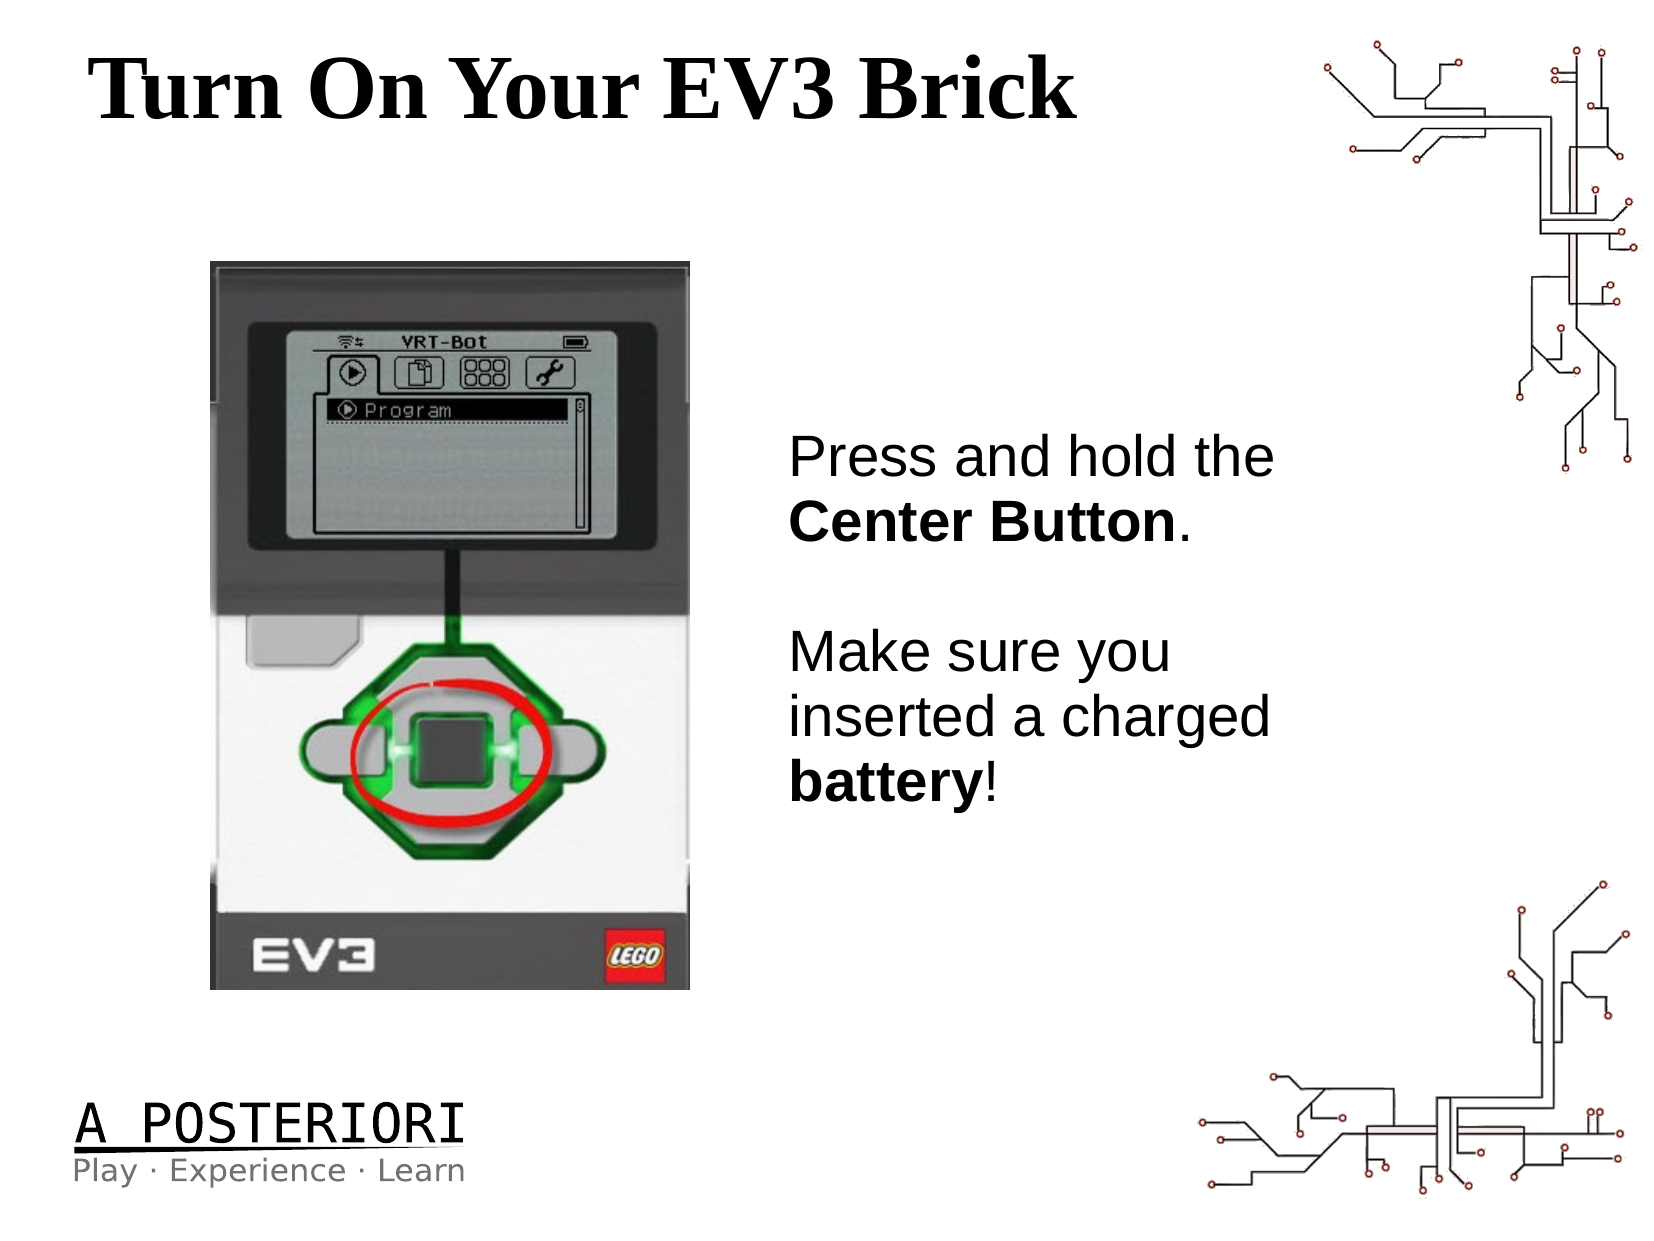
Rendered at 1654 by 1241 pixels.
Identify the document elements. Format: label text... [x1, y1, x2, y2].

picture [1305, 35, 1643, 496]
title Turn On Your EV3 Brick [11, 10, 1156, 166]
picture [73, 1101, 466, 1189]
text_box Press and hold the Center Button. Make sure you inserted a charged battery! [774, 415, 1360, 820]
picture [1175, 862, 1636, 1201]
picture [210, 261, 690, 991]
